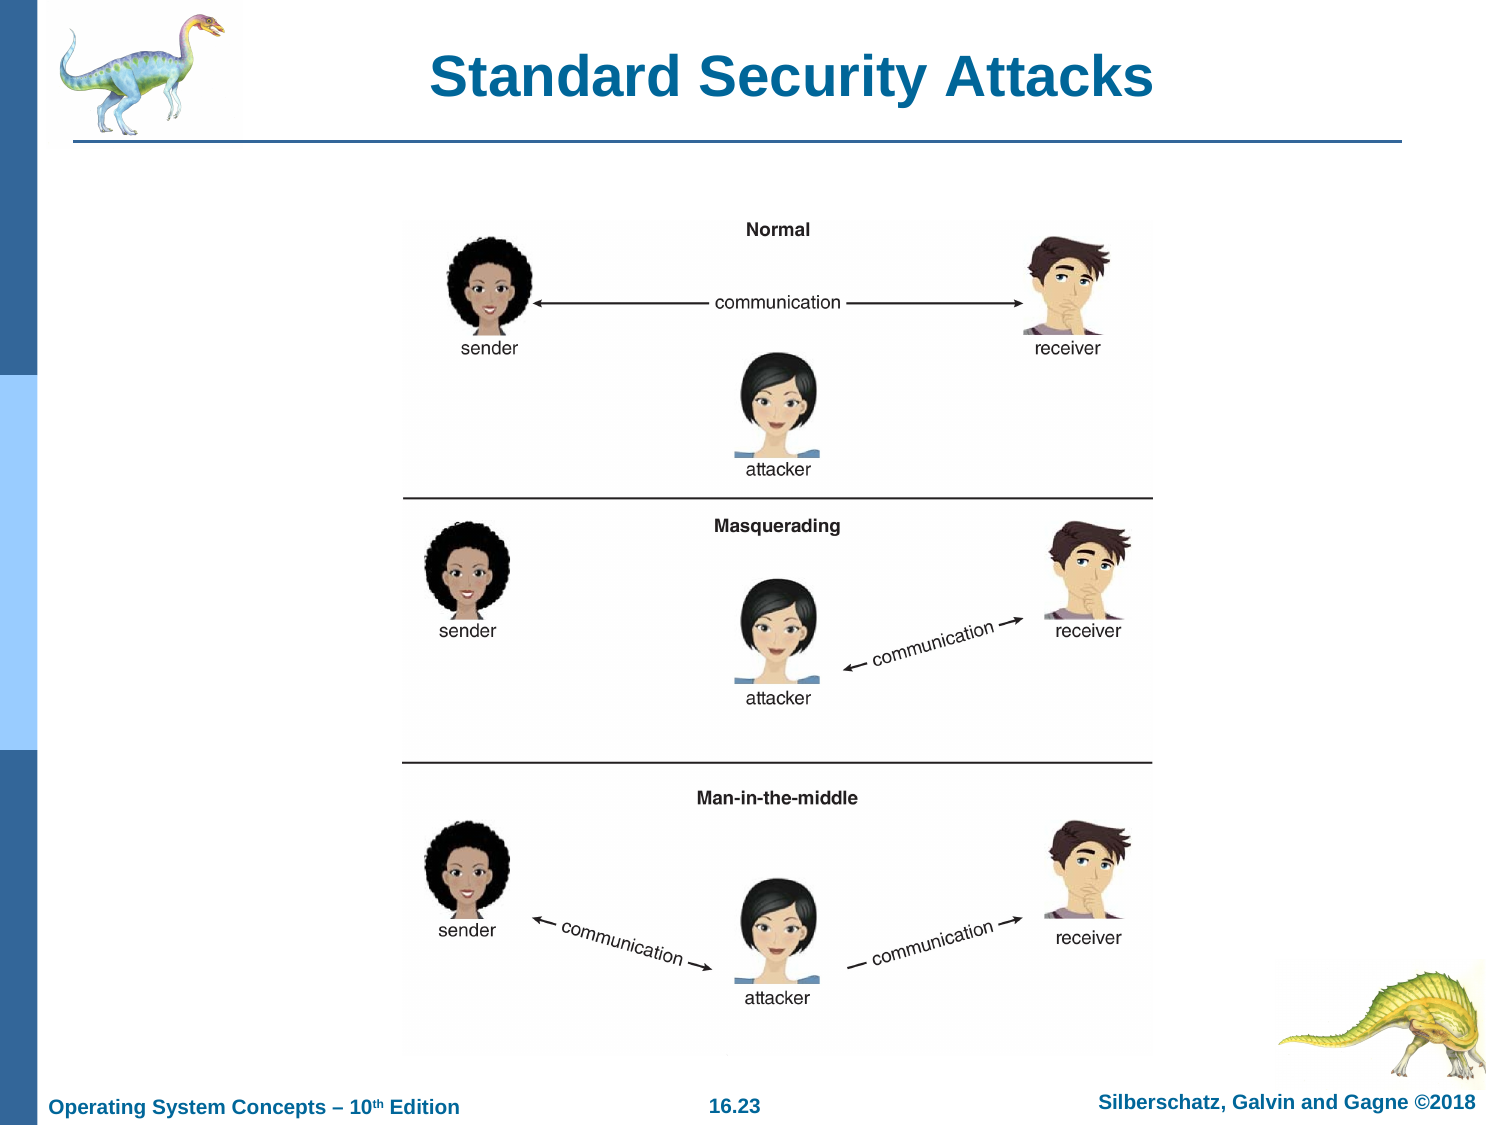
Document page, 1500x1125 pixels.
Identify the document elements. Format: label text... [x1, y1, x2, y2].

title Standard Security Attacks [161, 20, 1426, 116]
picture [46, 0, 243, 149]
picture [402, 220, 1153, 1056]
picture [1275, 959, 1486, 1090]
picture [1415, 1094, 1423, 1099]
